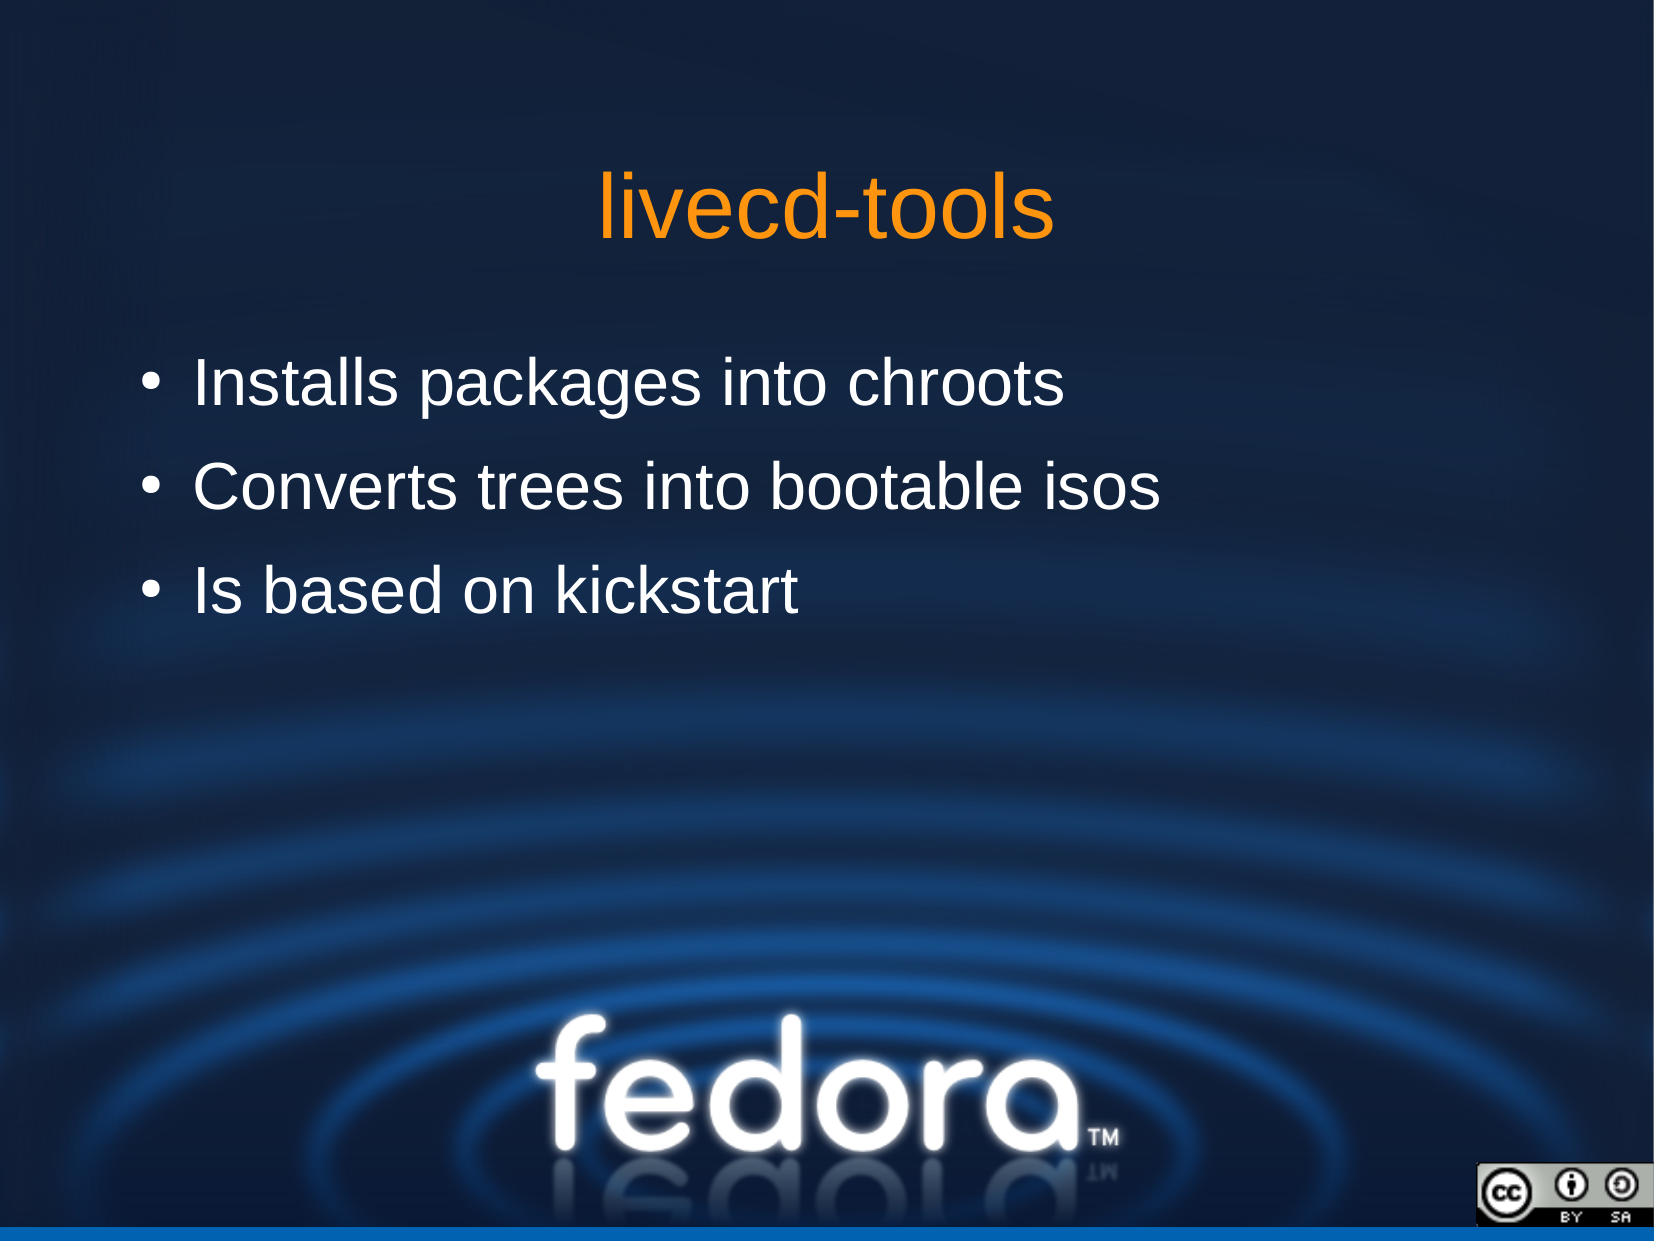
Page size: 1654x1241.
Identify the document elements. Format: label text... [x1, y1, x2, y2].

picture [0, 0, 1654, 1227]
list Installs packages into chroots Converts trees into bootable isos Is based on kickstart [121, 344, 1534, 1112]
title livecd-tools [121, 110, 1534, 303]
